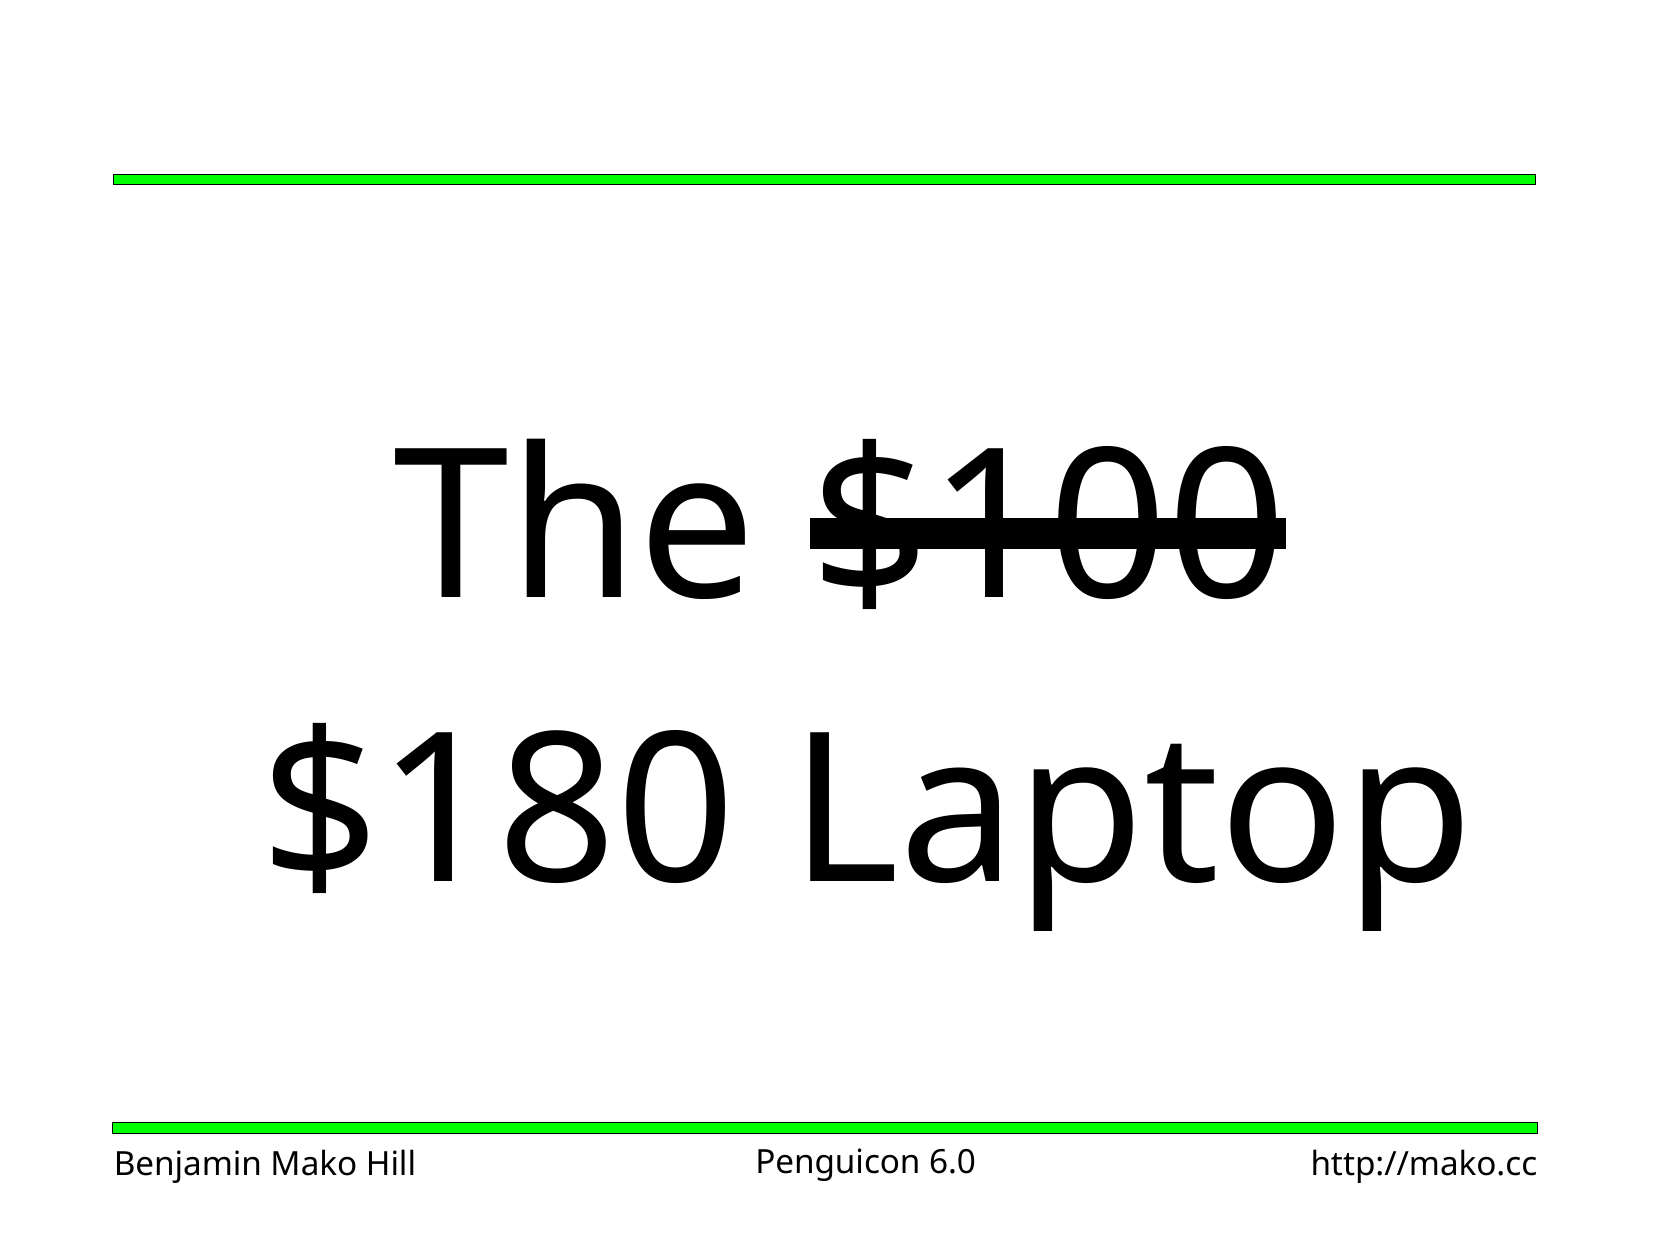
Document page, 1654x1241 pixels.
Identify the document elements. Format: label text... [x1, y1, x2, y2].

list The $100 $180 Laptop [133, 375, 1530, 1089]
